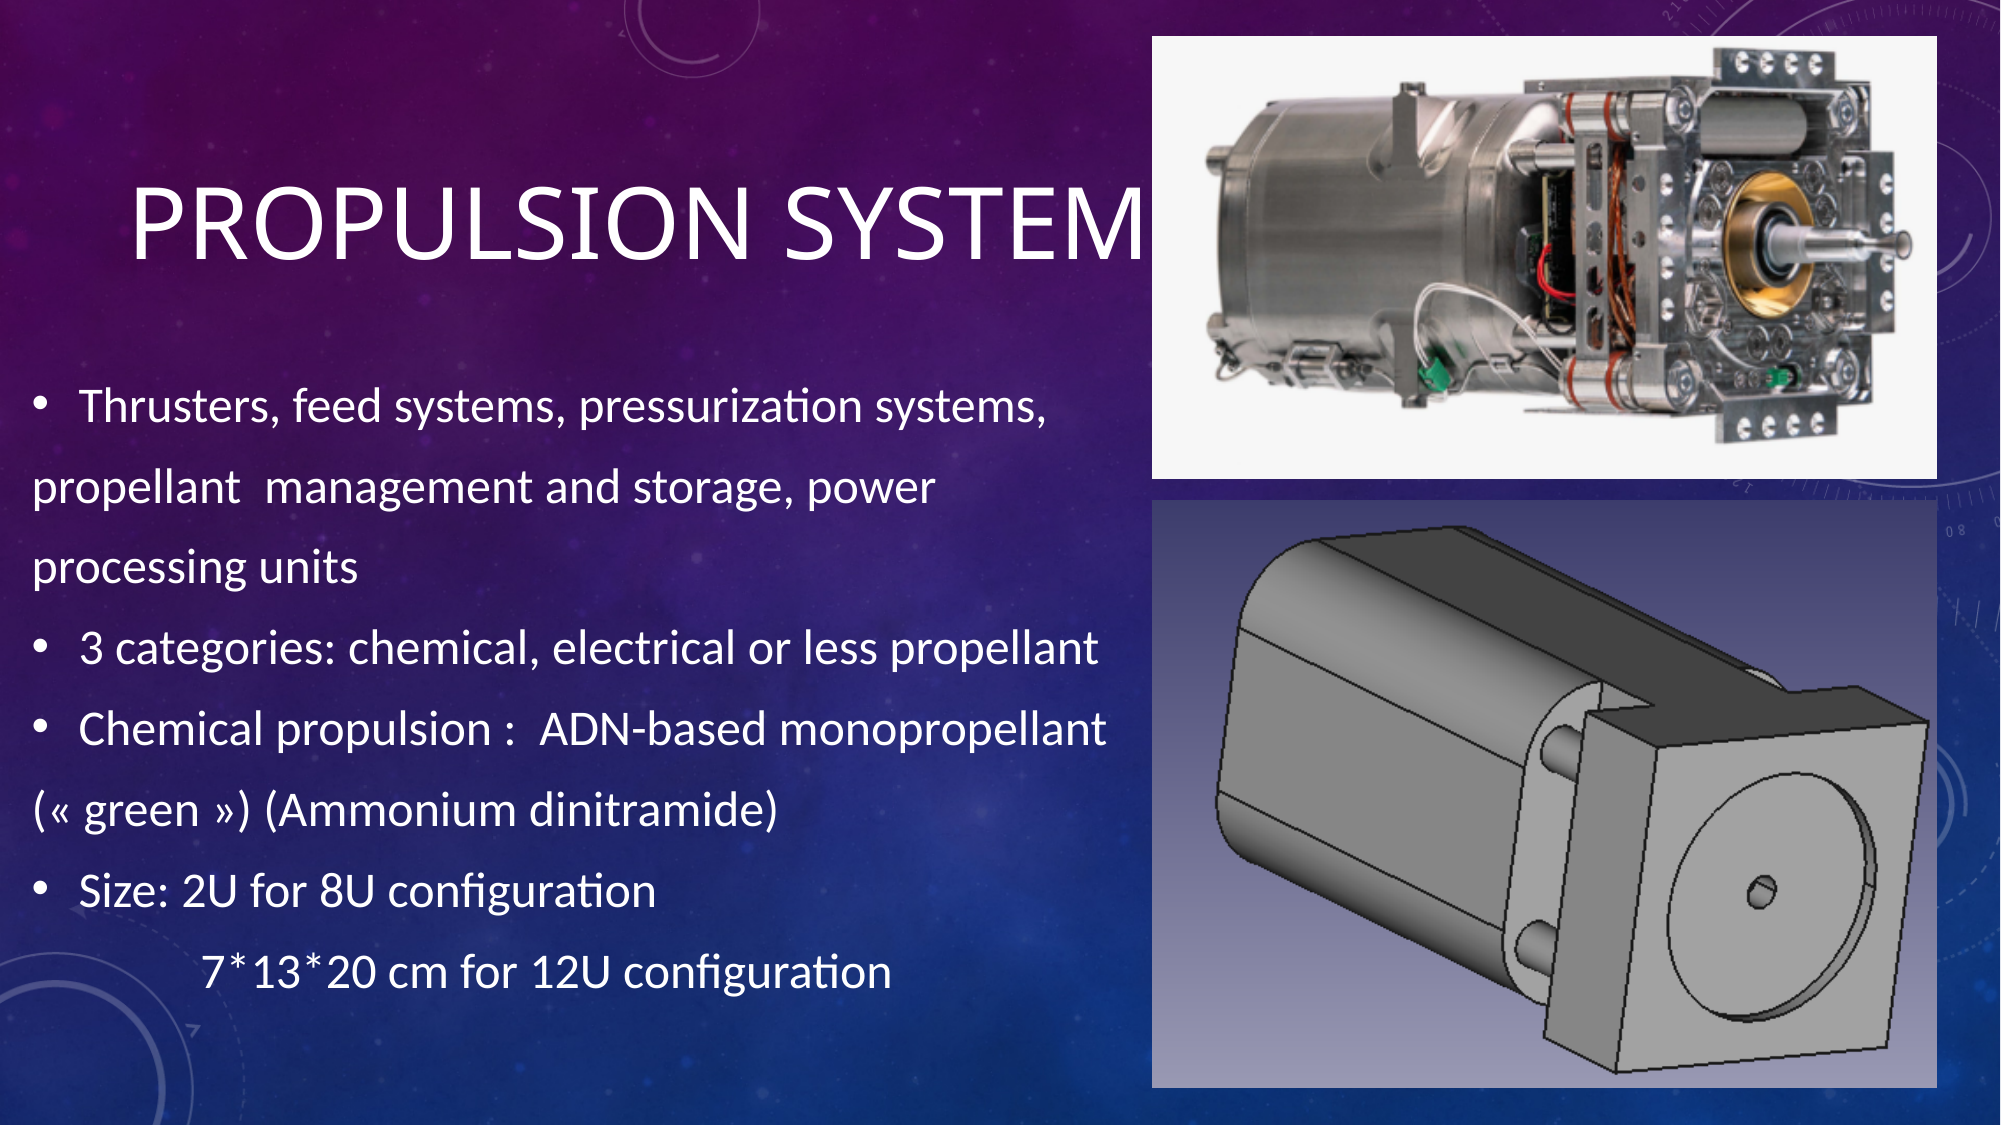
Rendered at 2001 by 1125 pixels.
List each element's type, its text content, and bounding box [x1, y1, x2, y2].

picture [1152, 36, 1937, 479]
picture [1152, 500, 1937, 1089]
title Propulsion system [112, 99, 1152, 339]
list Thrusters, feed systems, pressurization systems, propellant management and storage, power processing units 3 categories: chemical, electrical or less propellant Chemical propulsion : ADN-based monopropellant (« green ») (Ammonium dinitramide) Size: 2U for 8U configuration 7*13*20 cm for 12U configuration [16, 345, 1679, 1026]
